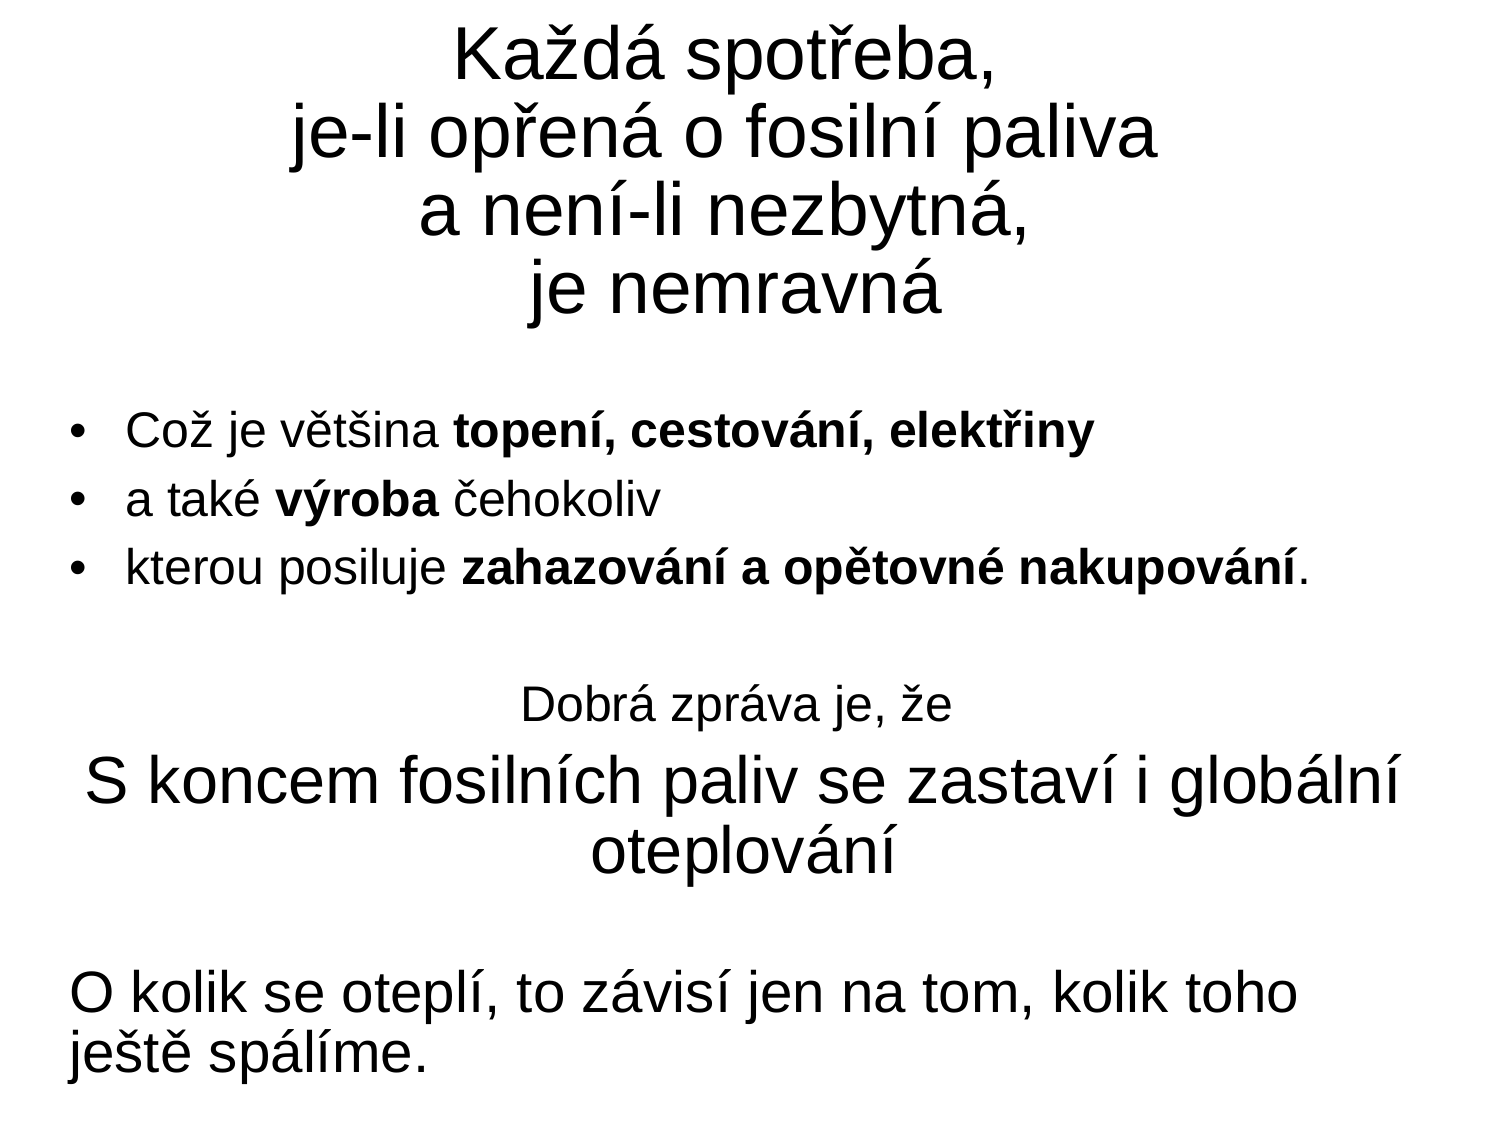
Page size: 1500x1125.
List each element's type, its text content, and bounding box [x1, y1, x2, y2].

list Což je většina topení, cestování, elektřiny a také výroba čehokoliv kterou posiluje zahazování a opětovné nakupování. Dobrá zpráva je, že S koncem fosilních paliv se zastaví i globální oteplování O kolik se oteplí, to závisí jen na tom, kolik toho ještě spálíme. [69, 406, 1420, 1085]
title Každá spotřeba, je-li opřená o fosilní paliva a není-li nezbytná, je nemravná [60, 13, 1411, 333]
